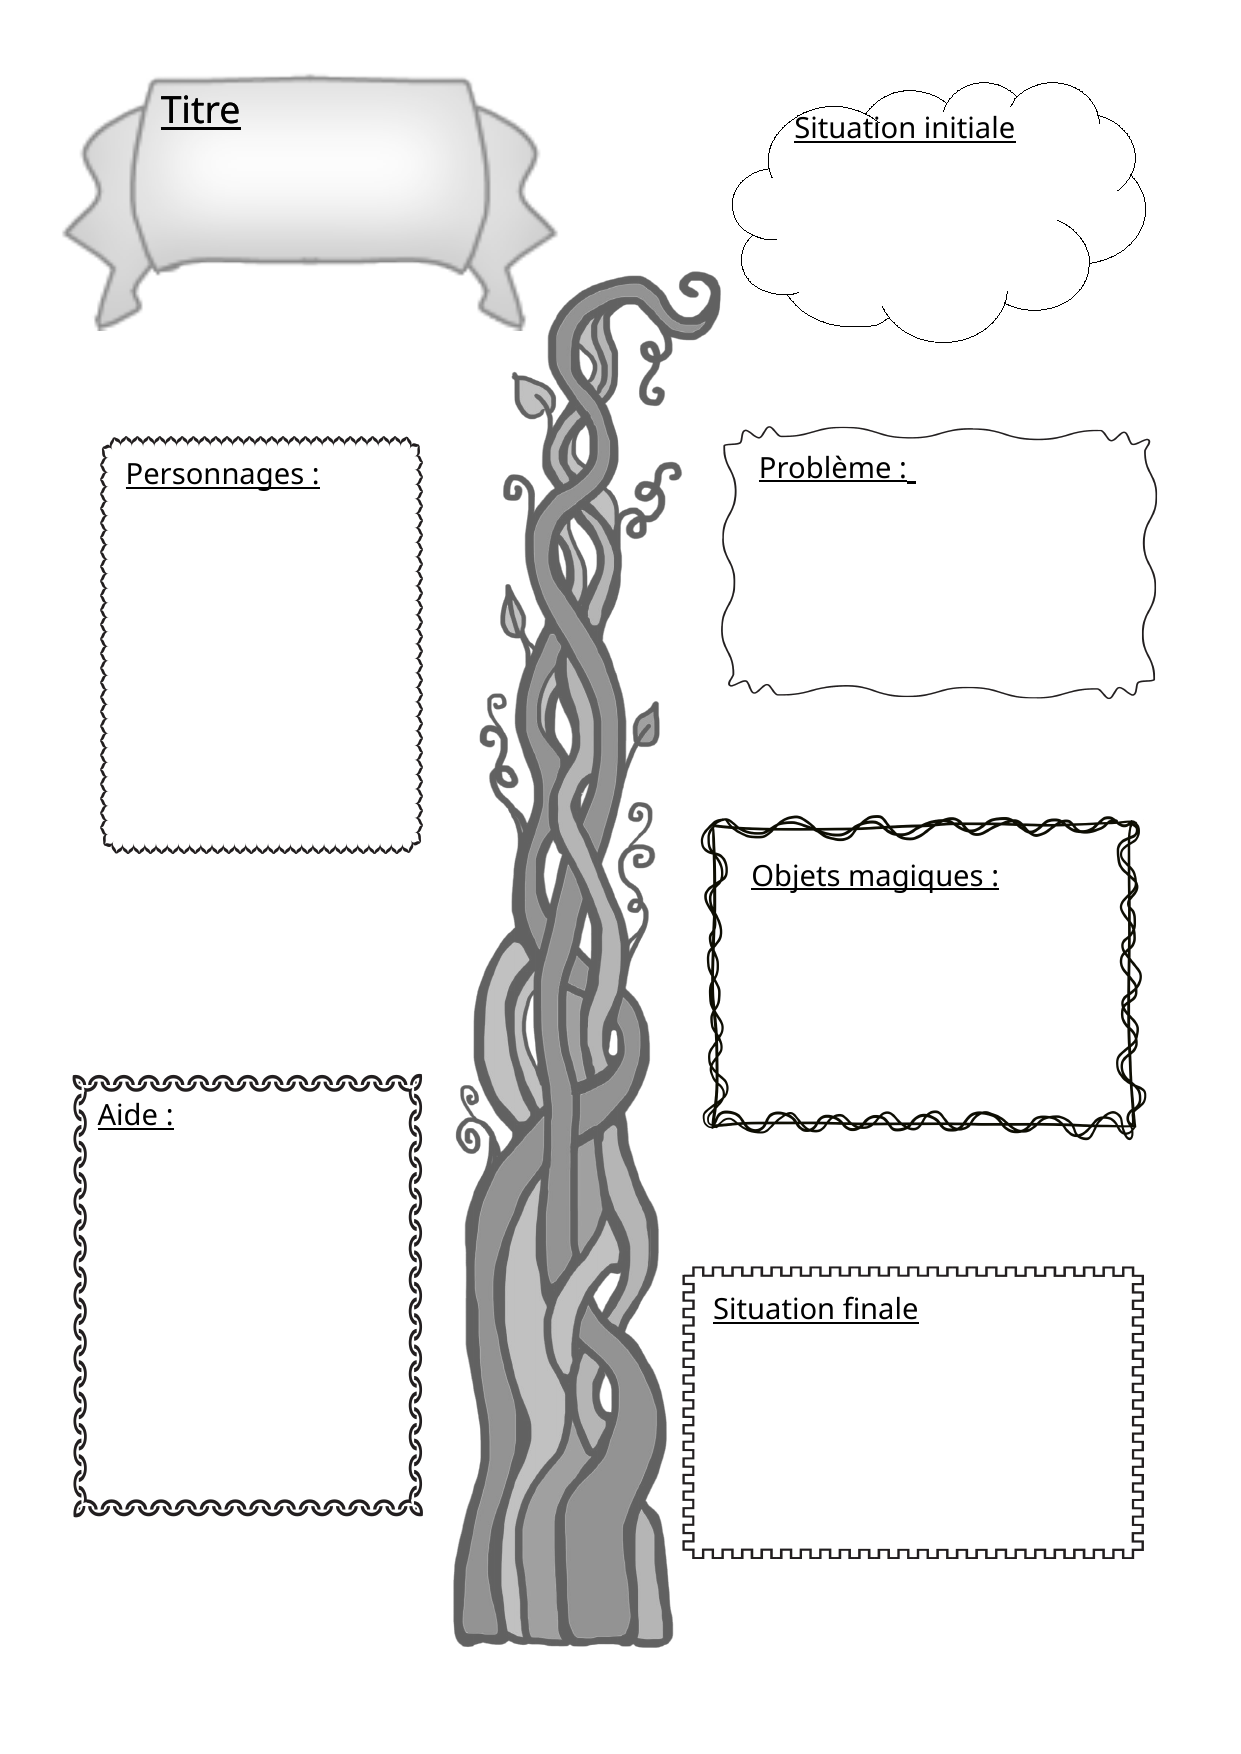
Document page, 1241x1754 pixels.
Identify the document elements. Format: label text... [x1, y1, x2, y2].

text_box [685, 82, 1146, 543]
text_box [880, 90, 941, 99]
text_box Titre [146, 76, 272, 142]
picture [58, 1055, 438, 1536]
text_box Situation finale [698, 1281, 947, 1336]
picture [82, 413, 438, 875]
text_box Aide : [82, 1086, 190, 1141]
text_box Personnages : [110, 437, 346, 645]
text_box Objets magiques : [736, 838, 1030, 904]
text_box Situation initiale [779, 99, 1041, 155]
text_box Problème : [744, 430, 942, 497]
picture [55, 63, 1158, 1648]
